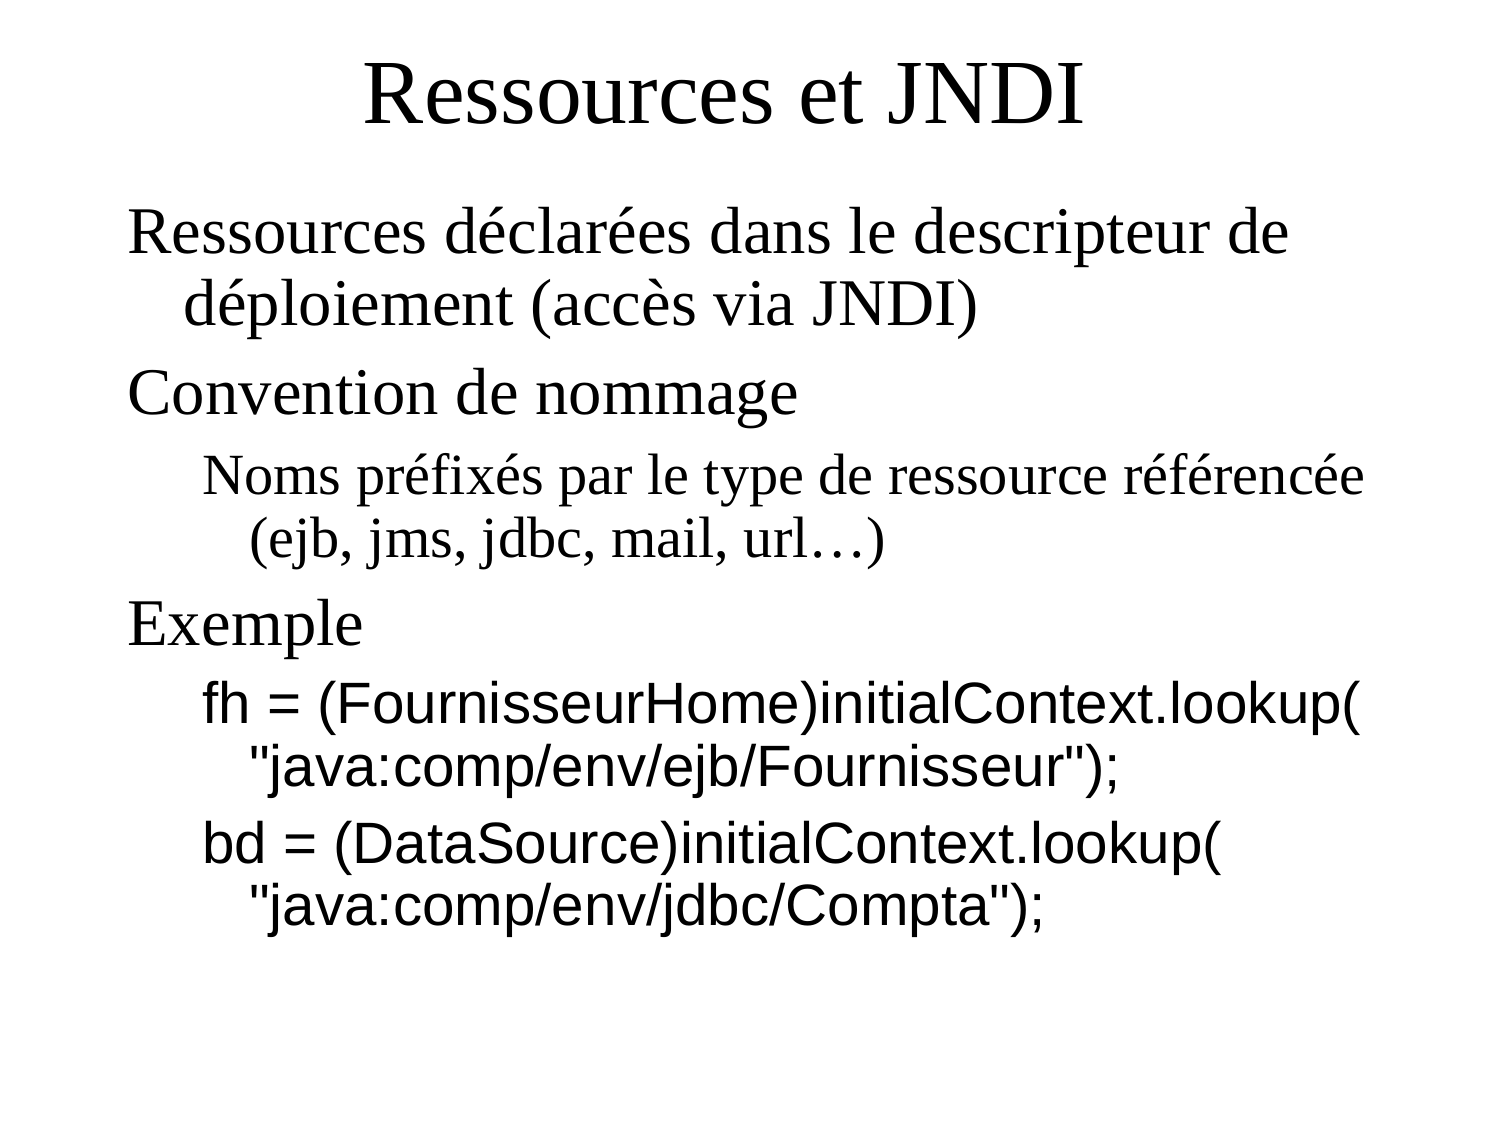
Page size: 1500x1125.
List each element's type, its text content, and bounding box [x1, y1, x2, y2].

list Ressources déclarées dans le descripteur de déploiement (accès via JNDI) Convention de nommage Noms préfixés par le type de ressource référencée (ejb, jms, jdbc, mail, url…) Exemple fh = (FournisseurHome)initialContext.lookup( "java:comp/env/ejb/Fournisseur"); bd = (DataSource)initialContext.lookup( "java:comp/env/jdbc/Compta"); [112, 187, 1388, 1125]
title Ressources et JNDI [87, 0, 1363, 188]
